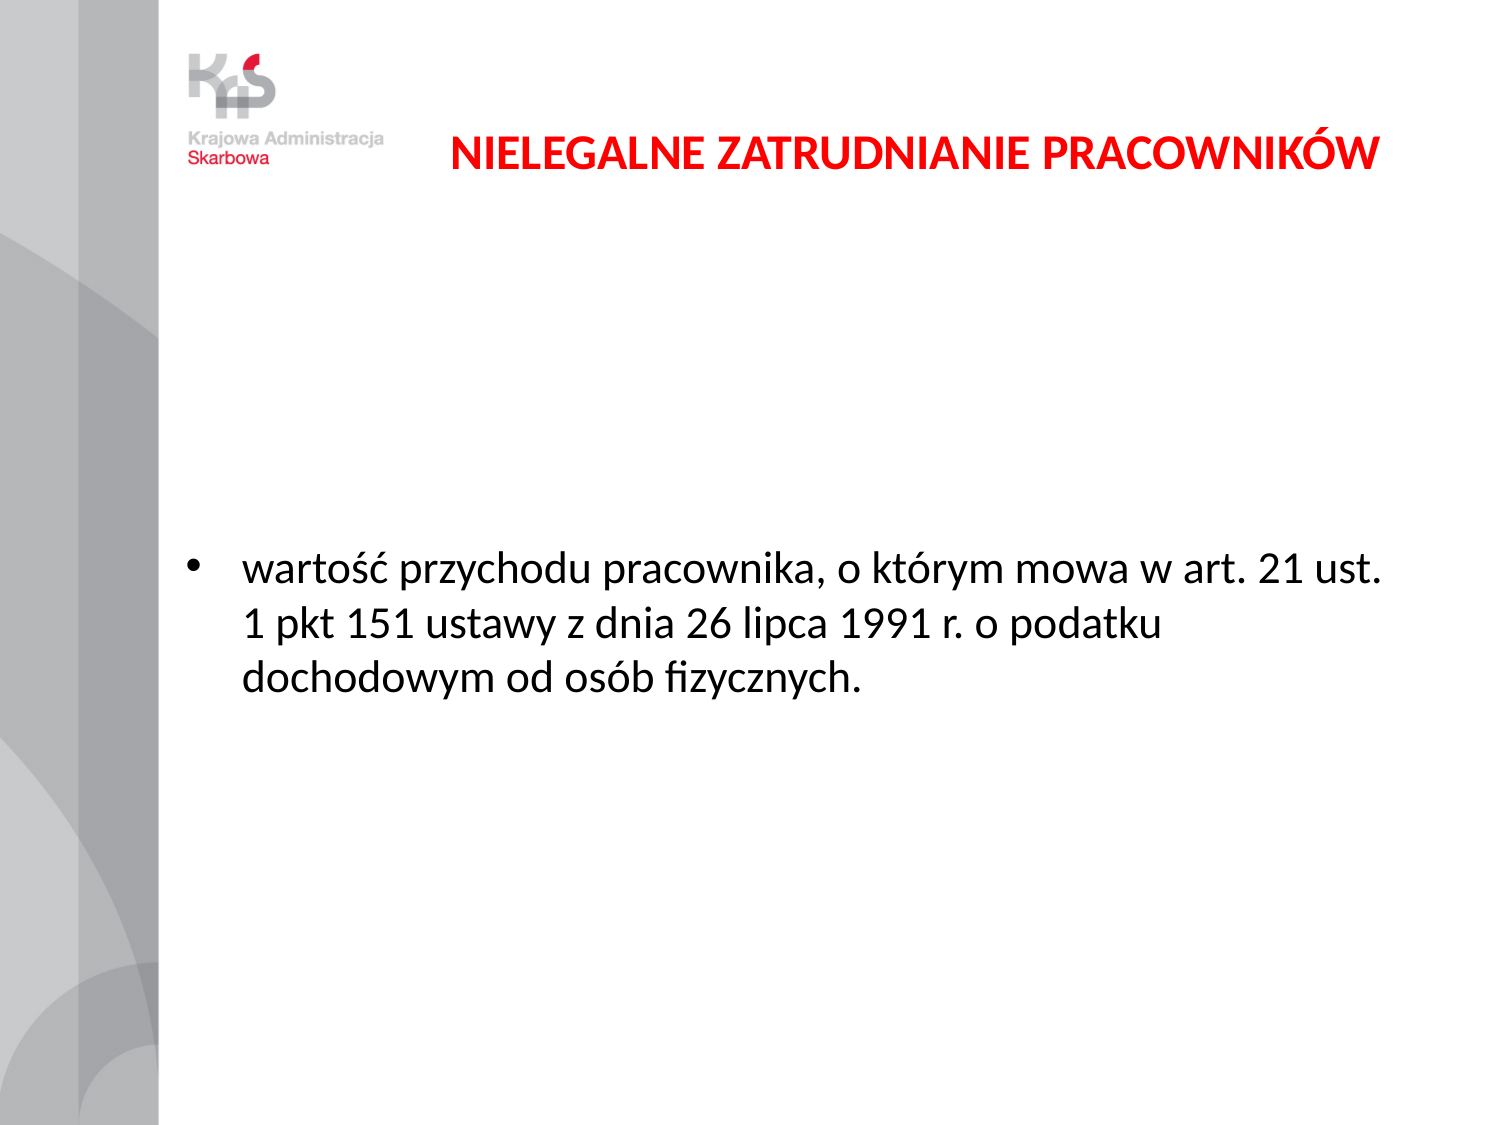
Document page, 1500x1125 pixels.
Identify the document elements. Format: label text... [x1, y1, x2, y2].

title NIELEGALNE ZATRUDNIANIE PRACOWNIKÓW [406, 56, 1425, 244]
picture [0, 0, 1500, 1125]
list wartość przychodu pracownika, o którym mowa w art. 21 ust. 1 pkt 151 ustawy z dnia 26 lipca 1991 r. o podatku dochodowym od osób fizycznych. [170, 262, 1425, 1005]
